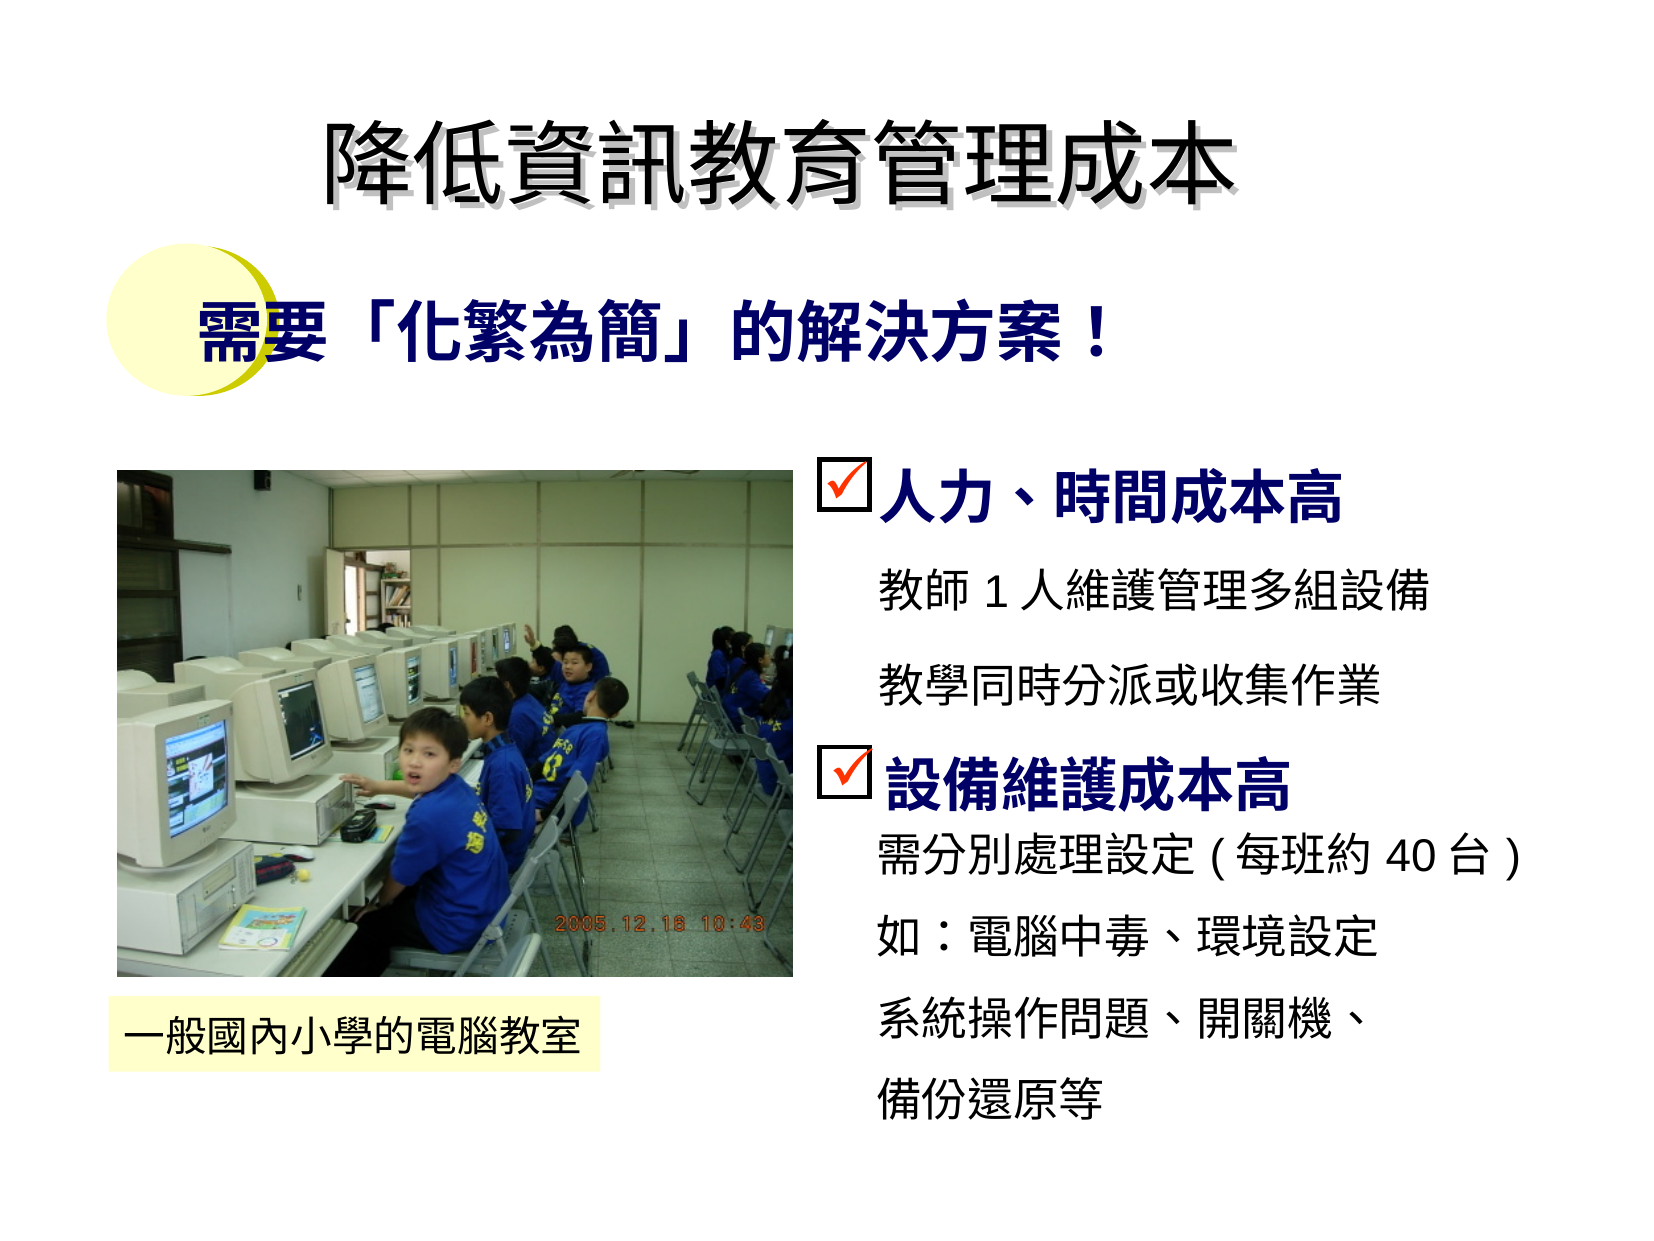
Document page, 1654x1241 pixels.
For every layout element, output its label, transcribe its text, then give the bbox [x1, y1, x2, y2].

text_box 人力、時間成本高 [808, 446, 1476, 543]
text_box 教師1人維護管理多組設備 教學同時分派或收集作業 [864, 546, 1506, 724]
text_box [106, 243, 258, 396]
text_box 一般國內小學的電腦教室 [108, 995, 601, 1072]
text_box 設備維護成本高 [814, 734, 1423, 830]
text_box 需分別處理設定(每班約40台) 如：電腦中毒、環境設定 系統操作問題、開關機、 備份還原等 [861, 821, 1595, 1136]
text_box 需要「化繁為簡」的解決方案！ [181, 270, 1153, 384]
text_box [104, 458, 805, 984]
picture [117, 470, 793, 977]
title 降低資訊教育管理成本 [129, 105, 1430, 216]
